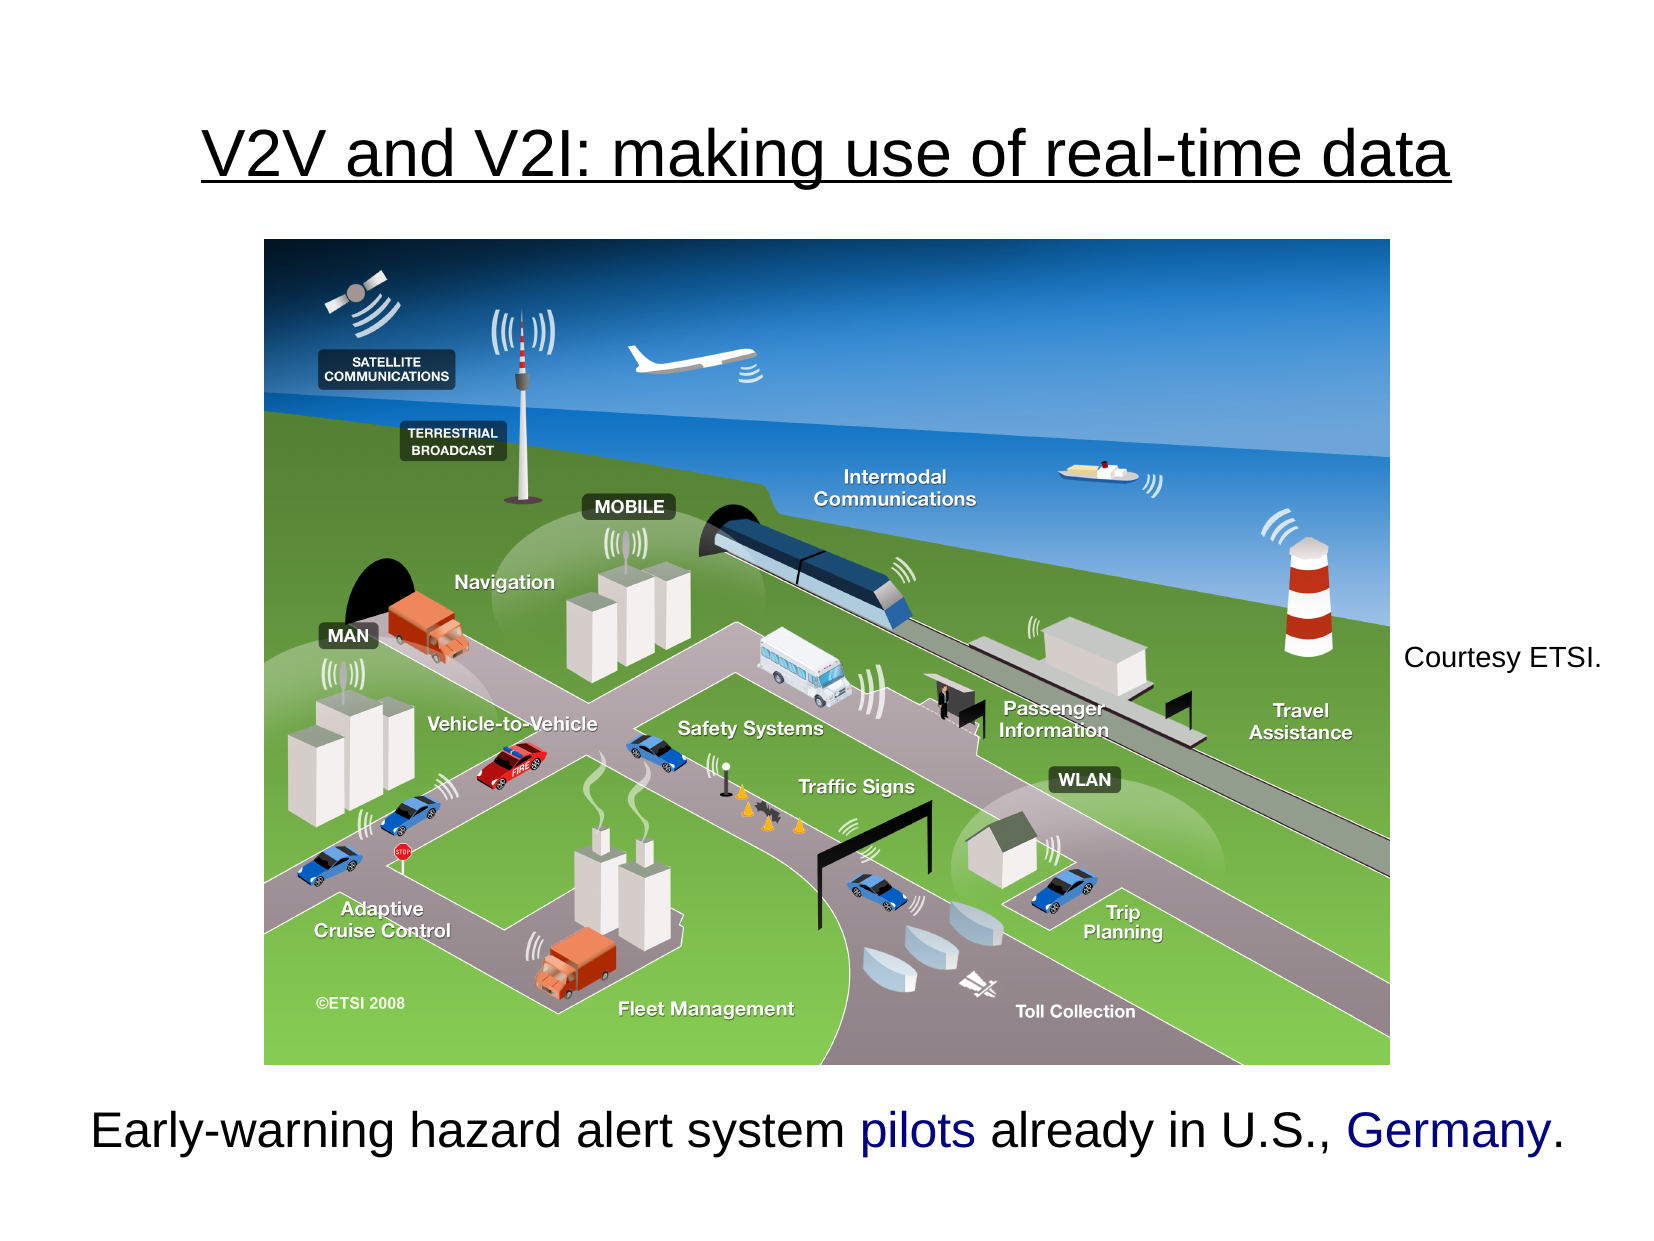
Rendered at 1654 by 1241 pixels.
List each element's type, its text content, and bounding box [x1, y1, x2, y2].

picture [264, 239, 1390, 1066]
text_box Courtesy ETSI. [1389, 633, 1618, 681]
text_box Early-warning hazard alert system pilots already in U.S., Germany. [75, 1095, 1583, 1166]
title V2V and V2I: making use of real-time data [82, 49, 1571, 257]
